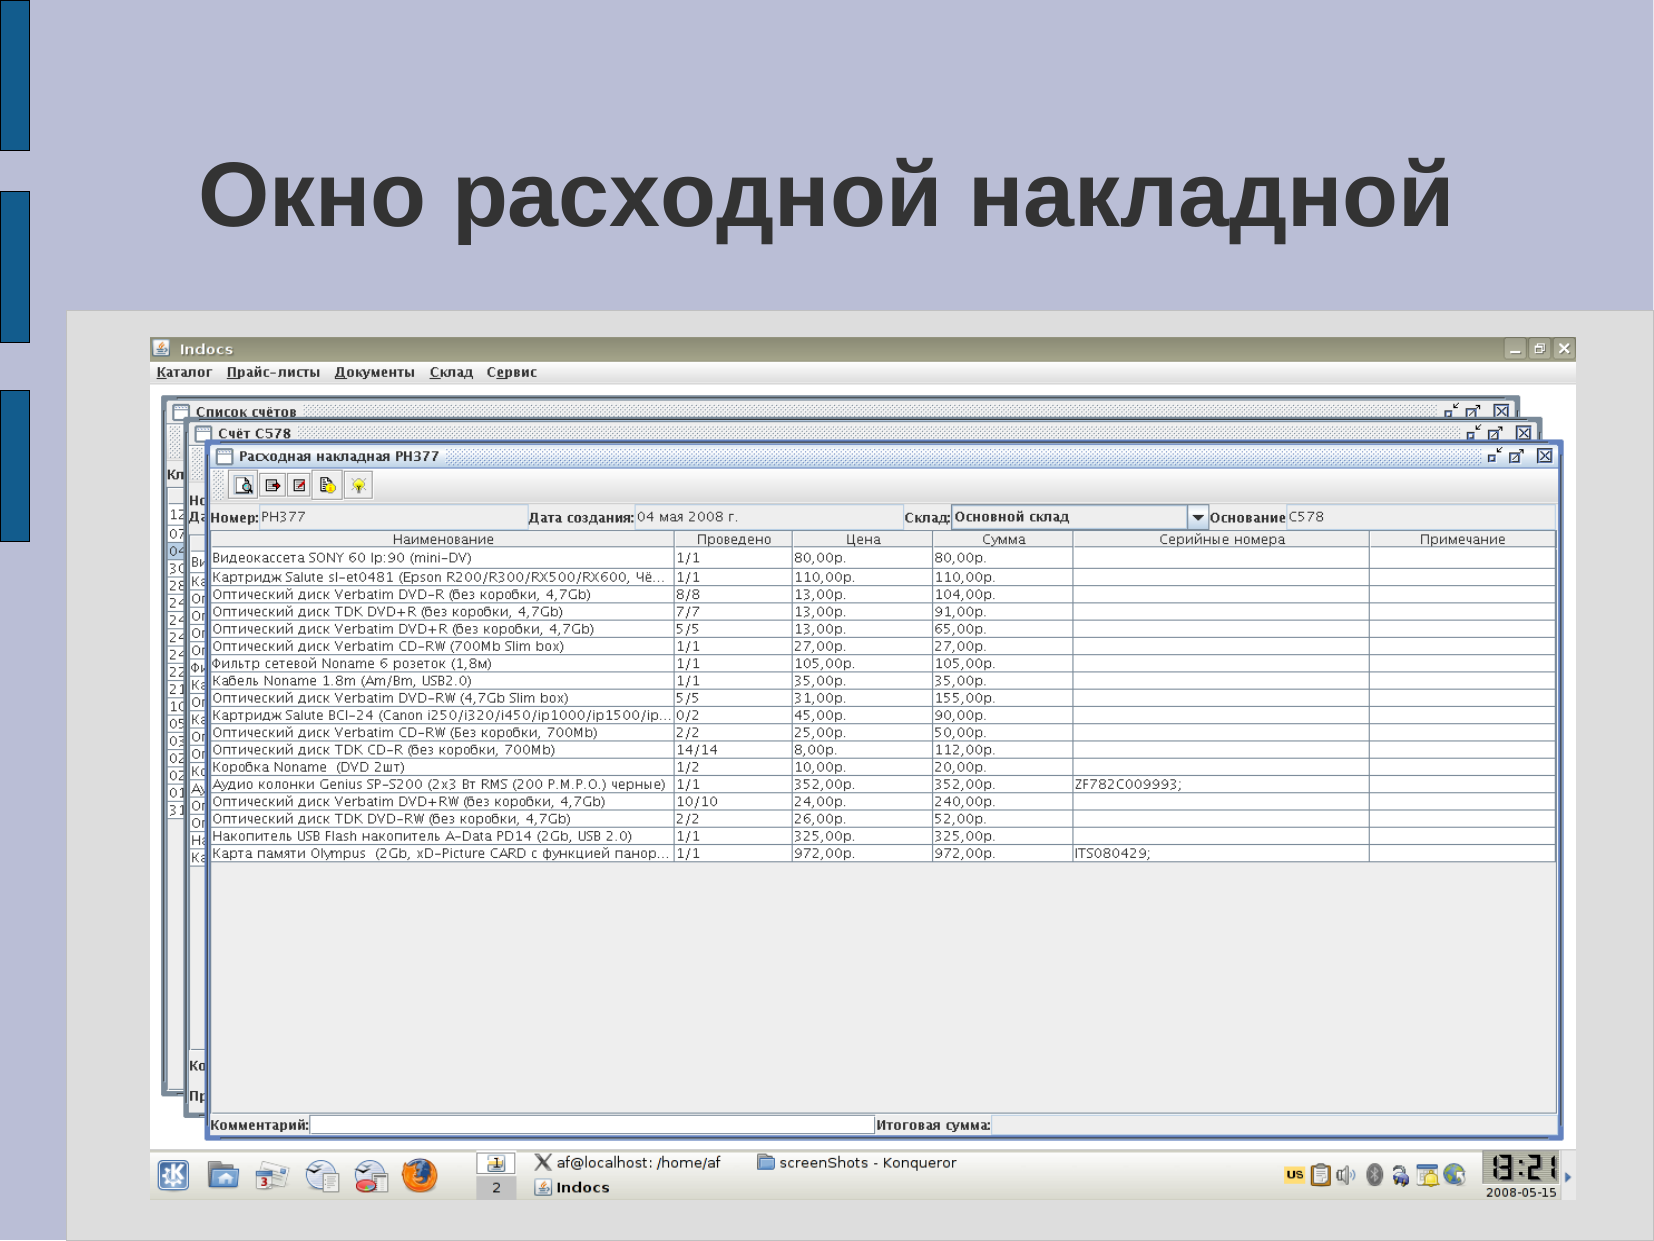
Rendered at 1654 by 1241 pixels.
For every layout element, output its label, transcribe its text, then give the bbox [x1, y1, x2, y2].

title Окно расходной накладной [121, 87, 1534, 302]
picture [150, 337, 1576, 1201]
